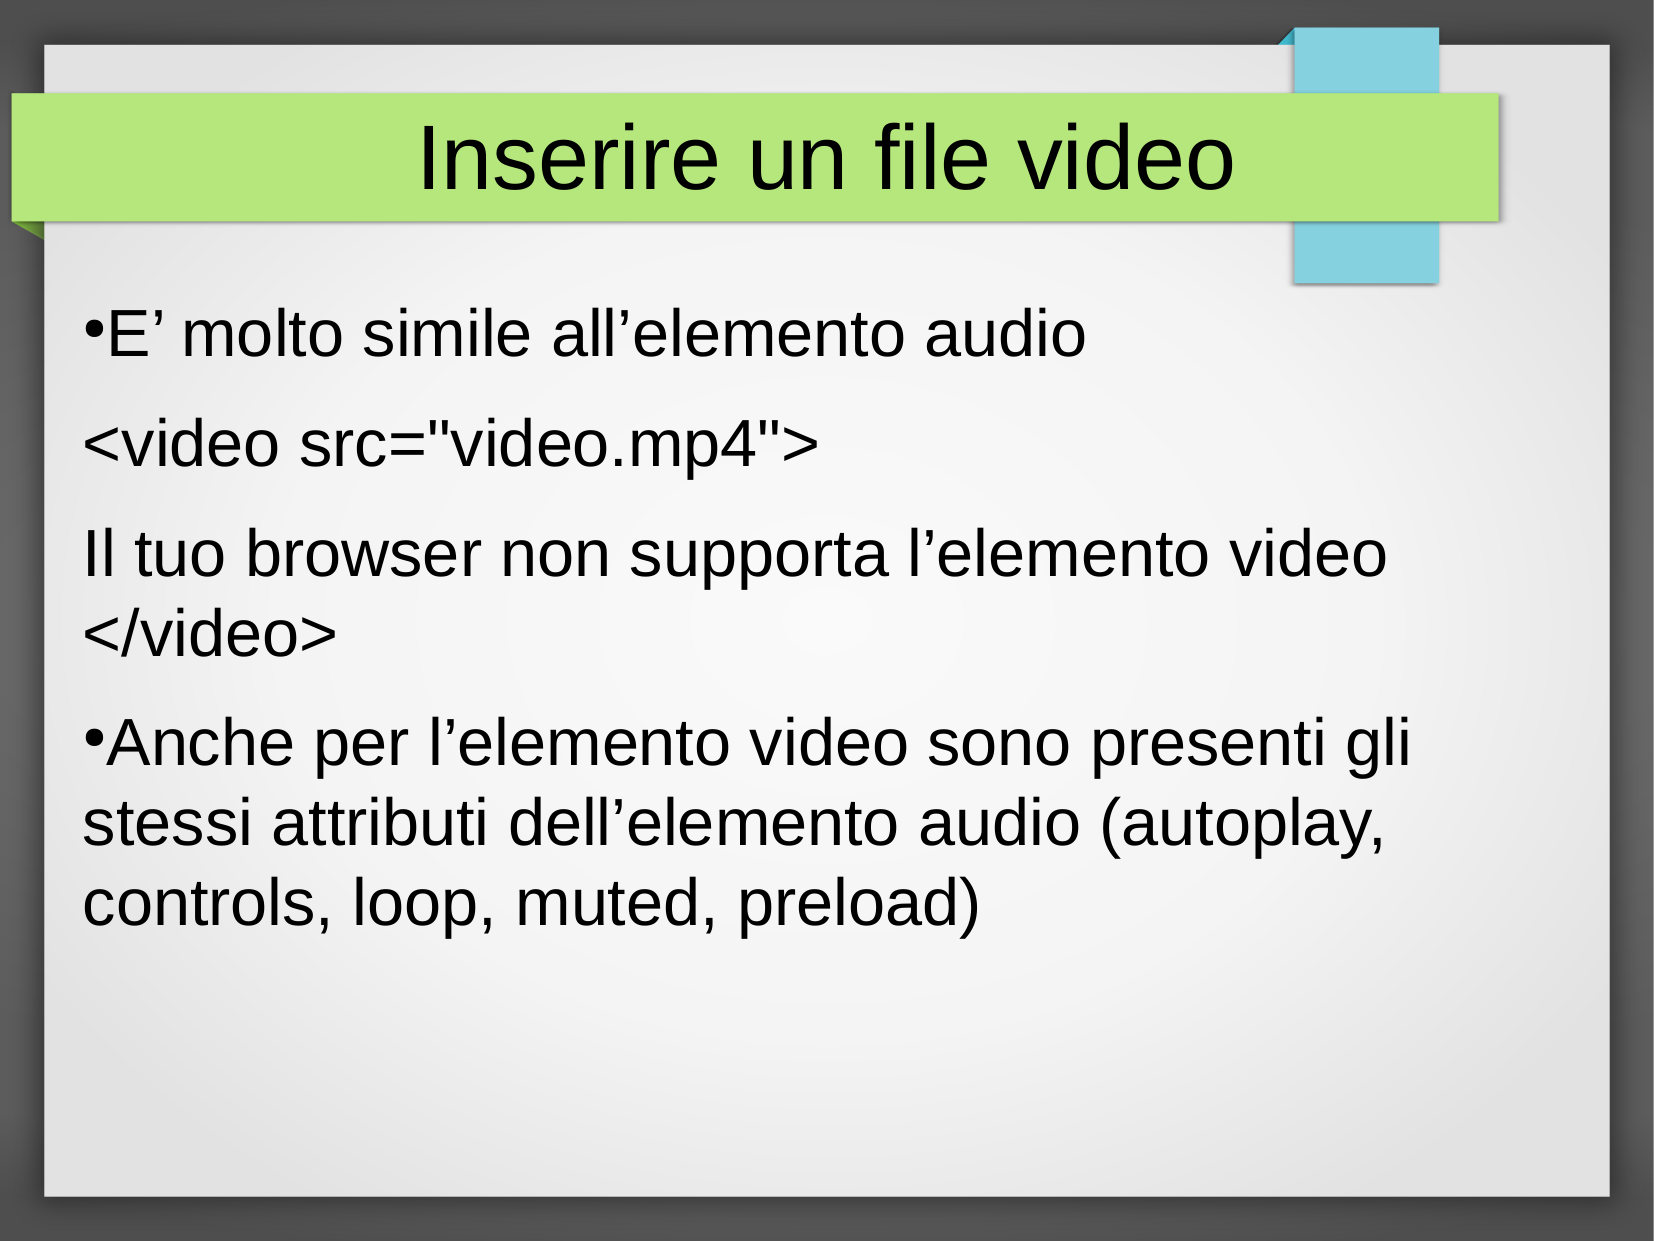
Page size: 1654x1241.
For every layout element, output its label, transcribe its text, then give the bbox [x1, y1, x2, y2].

title Inserire un file video [82, 49, 1571, 257]
list E’ molto simile all’elemento audio <video src="video.mp4"> Il tuo browser non supporta l’elemento video </video> Anche per l’elemento video sono presenti gli stessi attributi dell’elemento audio (autoplay, controls, loop, muted, preload) [82, 290, 1571, 1010]
picture [0, 0, 1654, 1241]
